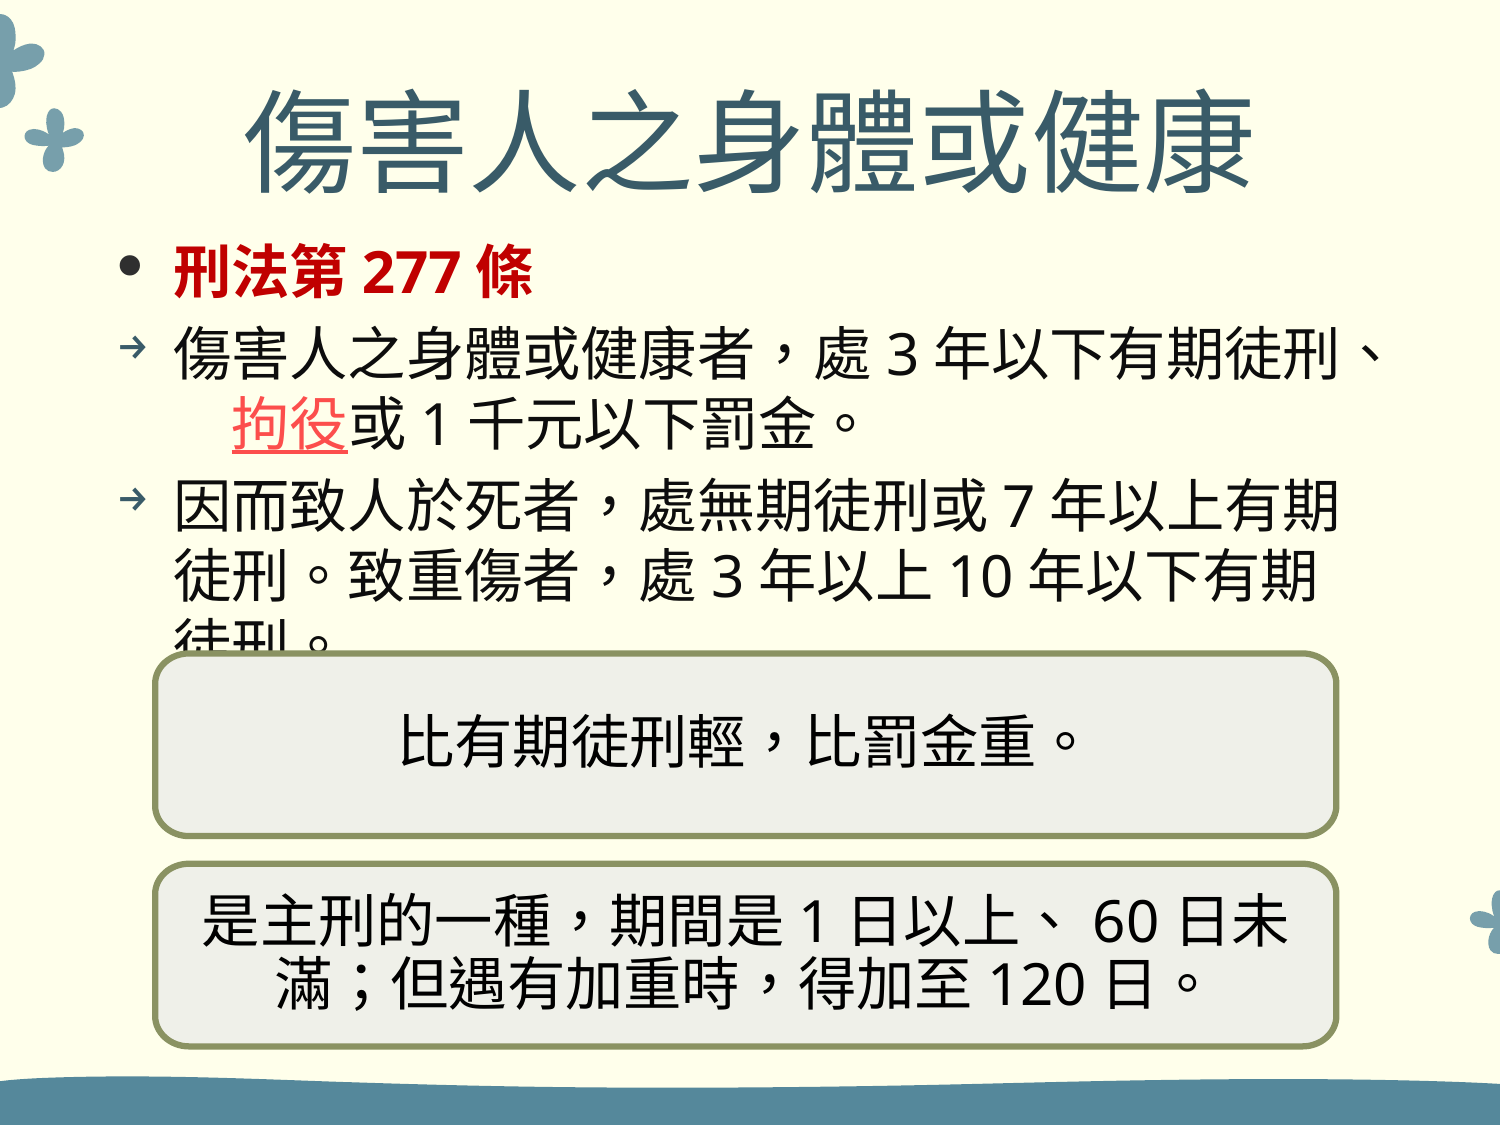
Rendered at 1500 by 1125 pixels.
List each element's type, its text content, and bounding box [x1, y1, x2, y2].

text_box 比有期徒刑輕，比罰金重。 [155, 653, 1337, 837]
text_box [0, 14, 45, 108]
text_box [0, 1076, 1500, 1125]
text_box [1469, 890, 1500, 954]
list 刑法第277條 傷害人之身體或健康者，處3年以下有期徒刑、 拘役或1千元以下罰金。 因而致人於死者，處無期徒刑或7年以上有期徒刑。致重傷者，處3年以上10年以下有期徒刑。 [102, 228, 1390, 654]
text_box [24, 108, 84, 172]
text_box 是主刑的一種，期間是1日以上、60日未滿；但遇有加重時，得加至120日。 [155, 863, 1337, 1047]
title 傷害人之身體或健康 [75, 45, 1425, 233]
